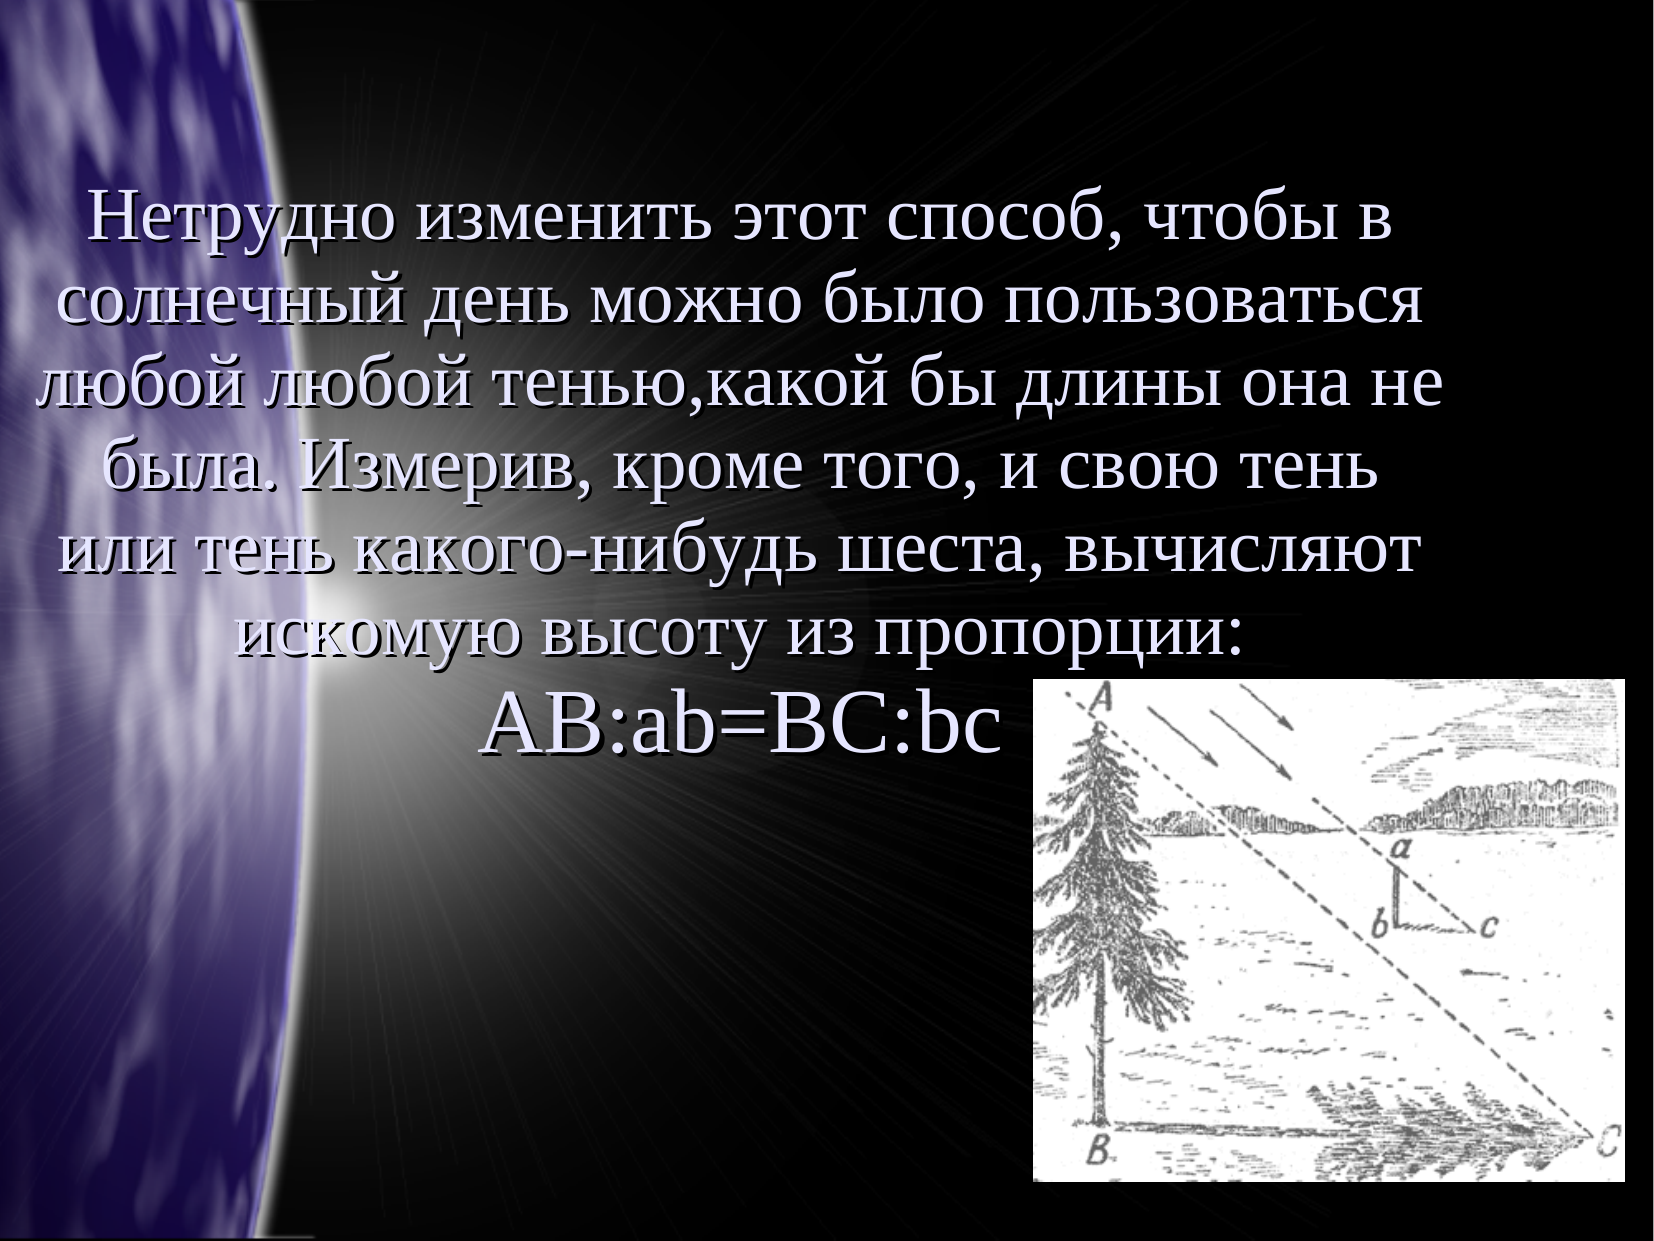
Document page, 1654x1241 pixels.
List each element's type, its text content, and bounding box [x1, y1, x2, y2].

picture [0, 0, 1654, 1241]
title Нетрудно изменить этот способ, чтобы в солнечный день можно было пользоваться любой любой тенью,какой бы длины она не была. Измерив, кроме того, и свою тень или тень какого-нибудь шеста, вычисляют искомую высоту из пропорции: AB:ab=BC:bc [34, 118, 1447, 827]
